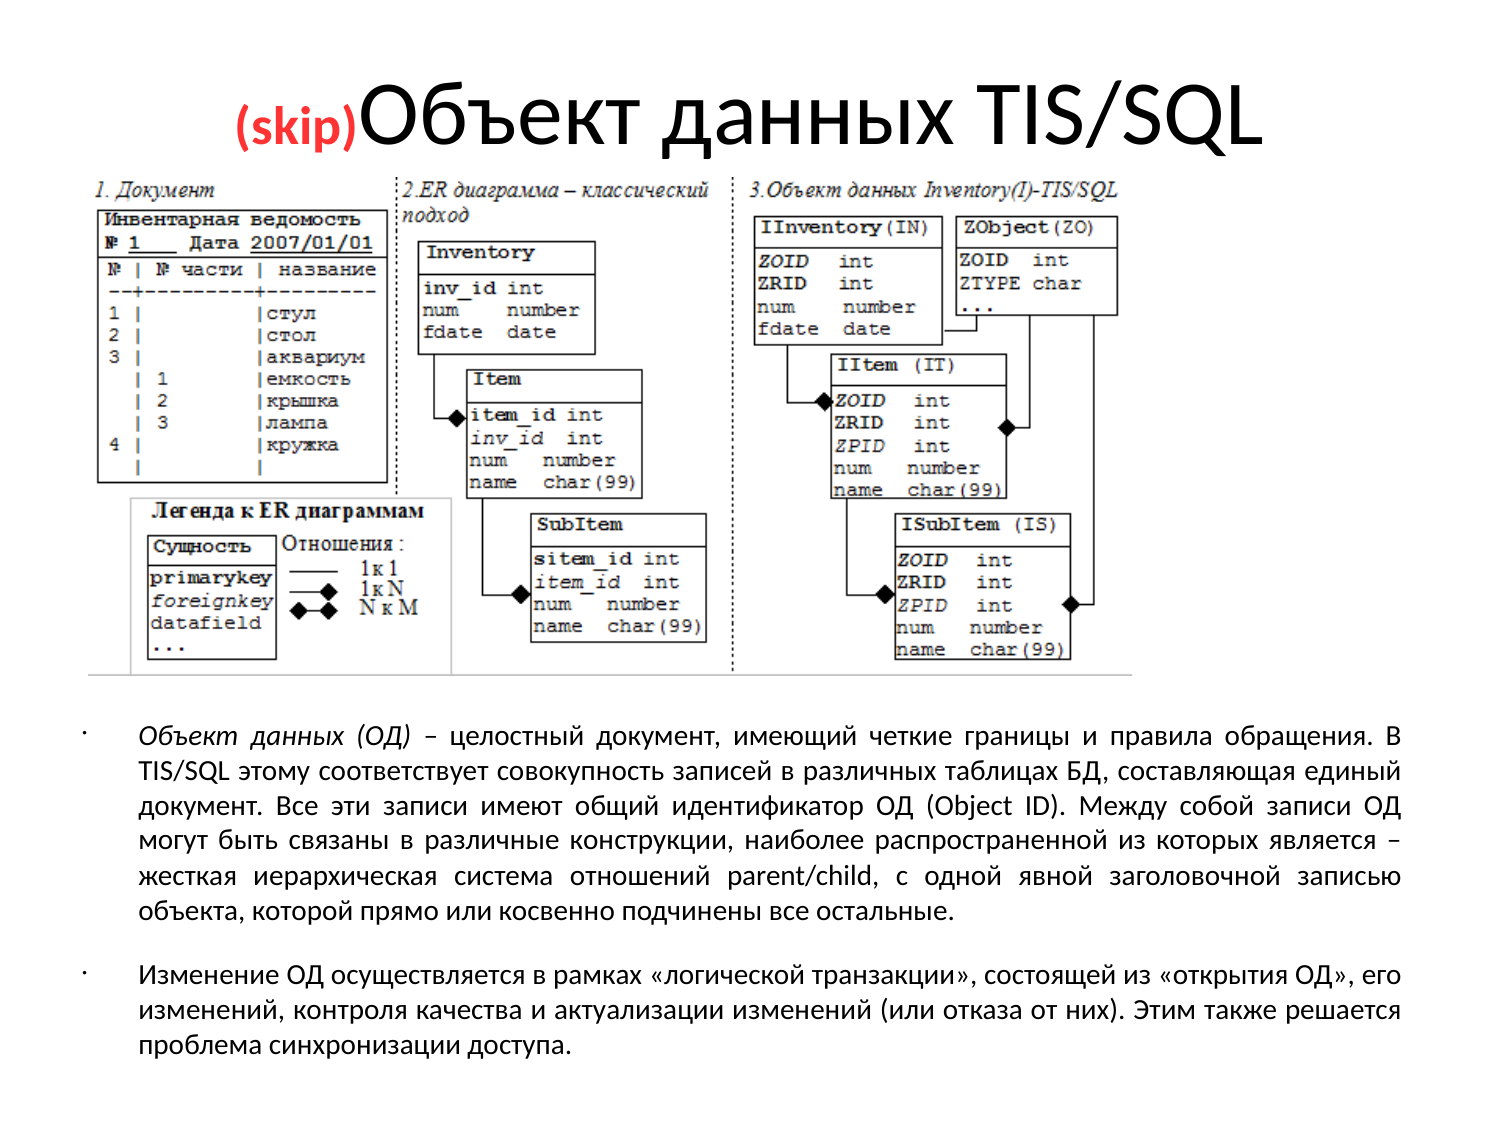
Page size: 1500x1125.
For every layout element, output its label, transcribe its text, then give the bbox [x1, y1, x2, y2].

title (skip)Объект данных TIS/SQL [75, 45, 1425, 102]
picture [88, 177, 1134, 676]
list Объект данных (ОД) – целостный документ, имеющий четкие границы и правила обращения. В TIS/SQL этому соответствует совокупность записей в различных таблицах БД, составляющая единый документ. Все эти записи имеют общий идентификатор ОД (Object ID). Между собой записи ОД могут быть связаны в различные конструкции, наиболее распространенной из которых является – жесткая иерархическая система отношений parent/child, с одной явной заголовочной записью объекта, которой прямо или косвенно подчинены все остальные. Изменение ОД осуществляется в рамках «логической транзакции», состоящей из «открытия ОД», его изменений, контроля качества и актуализации изменений (или отказа от них). Этим также решается проблема синхронизации доступа. [67, 708, 1418, 1063]
